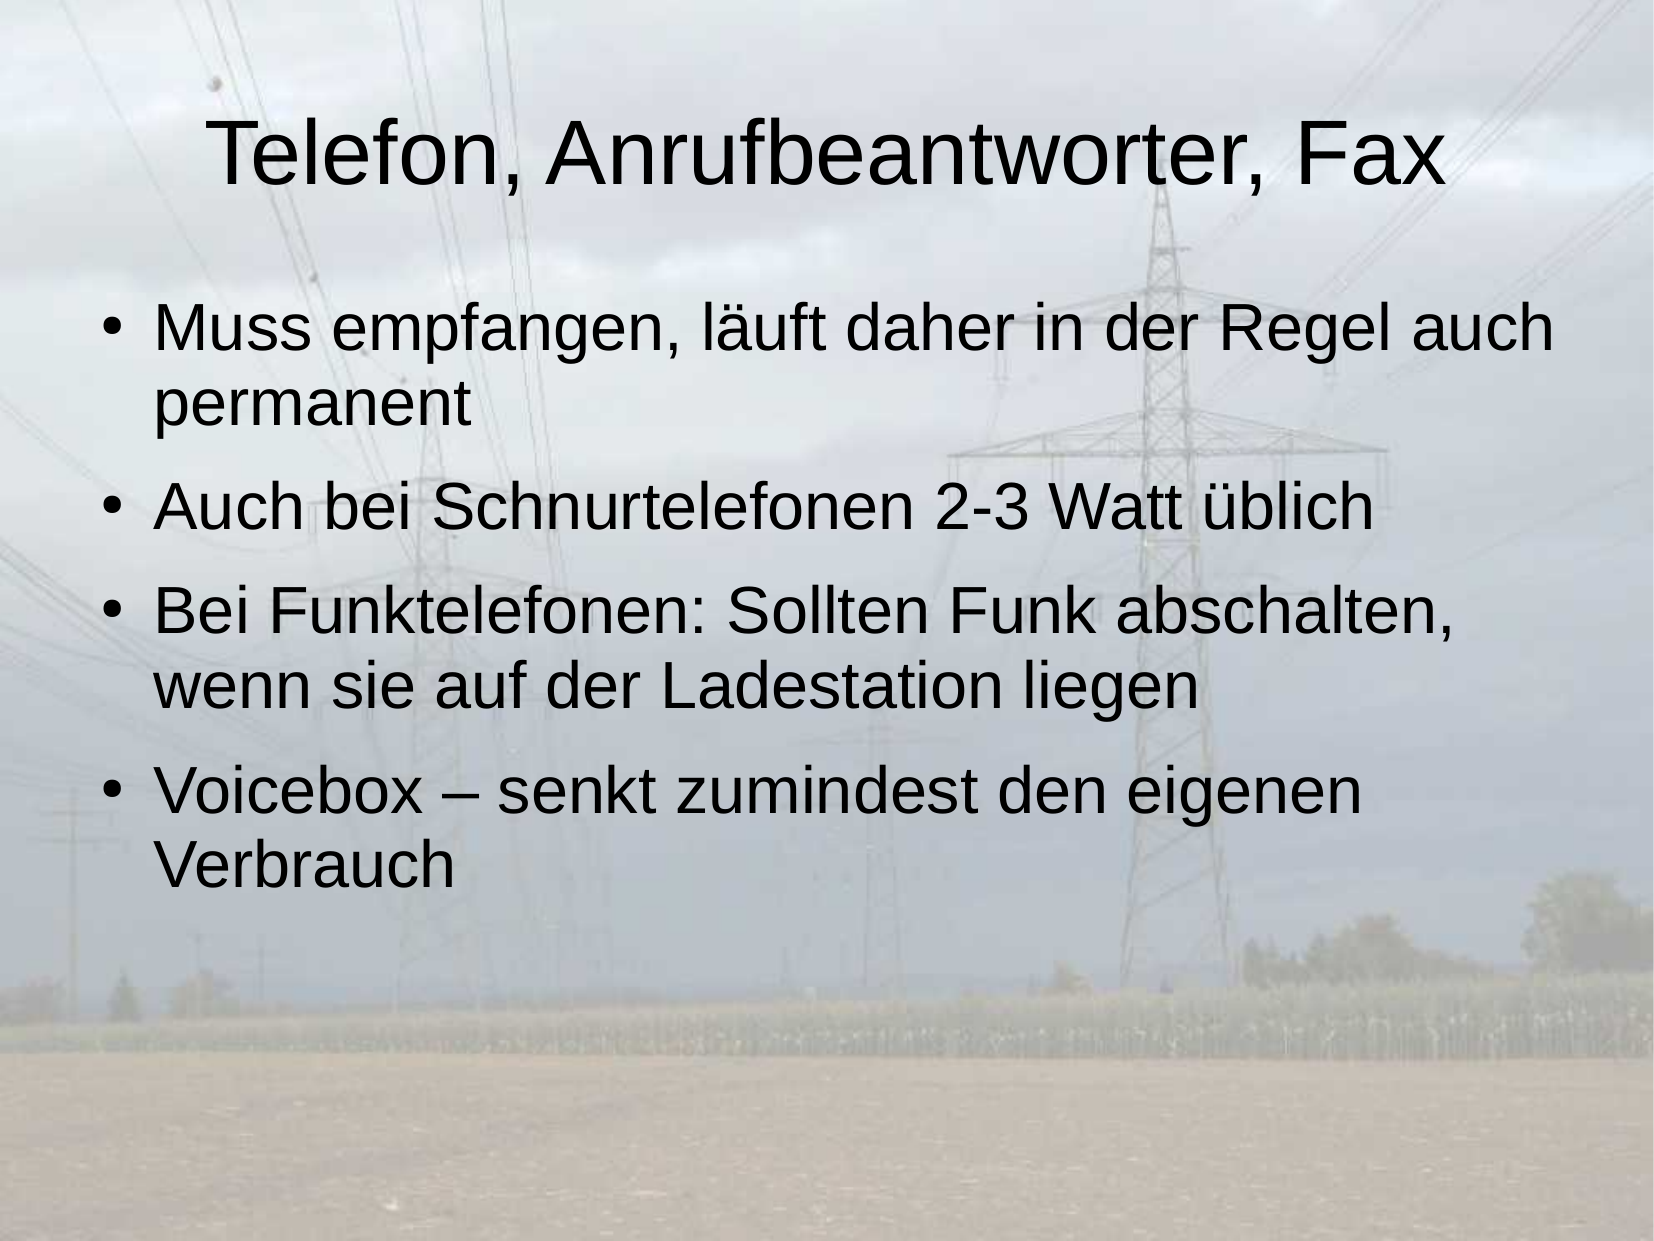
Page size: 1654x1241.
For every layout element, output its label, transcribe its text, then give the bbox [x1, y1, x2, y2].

title Telefon, Anrufbeantworter, Fax [82, 49, 1571, 257]
list Muss empfangen, läuft daher in der Regel auch permanent Auch bei Schnurtelefonen 2-3 Watt üblich Bei Funktelefonen: Sollten Funk abschalten, wenn sie auf der Ladestation liegen Voicebox – senkt zumindest den eigenen Verbrauch [82, 290, 1571, 1109]
picture [0, 0, 1654, 1241]
